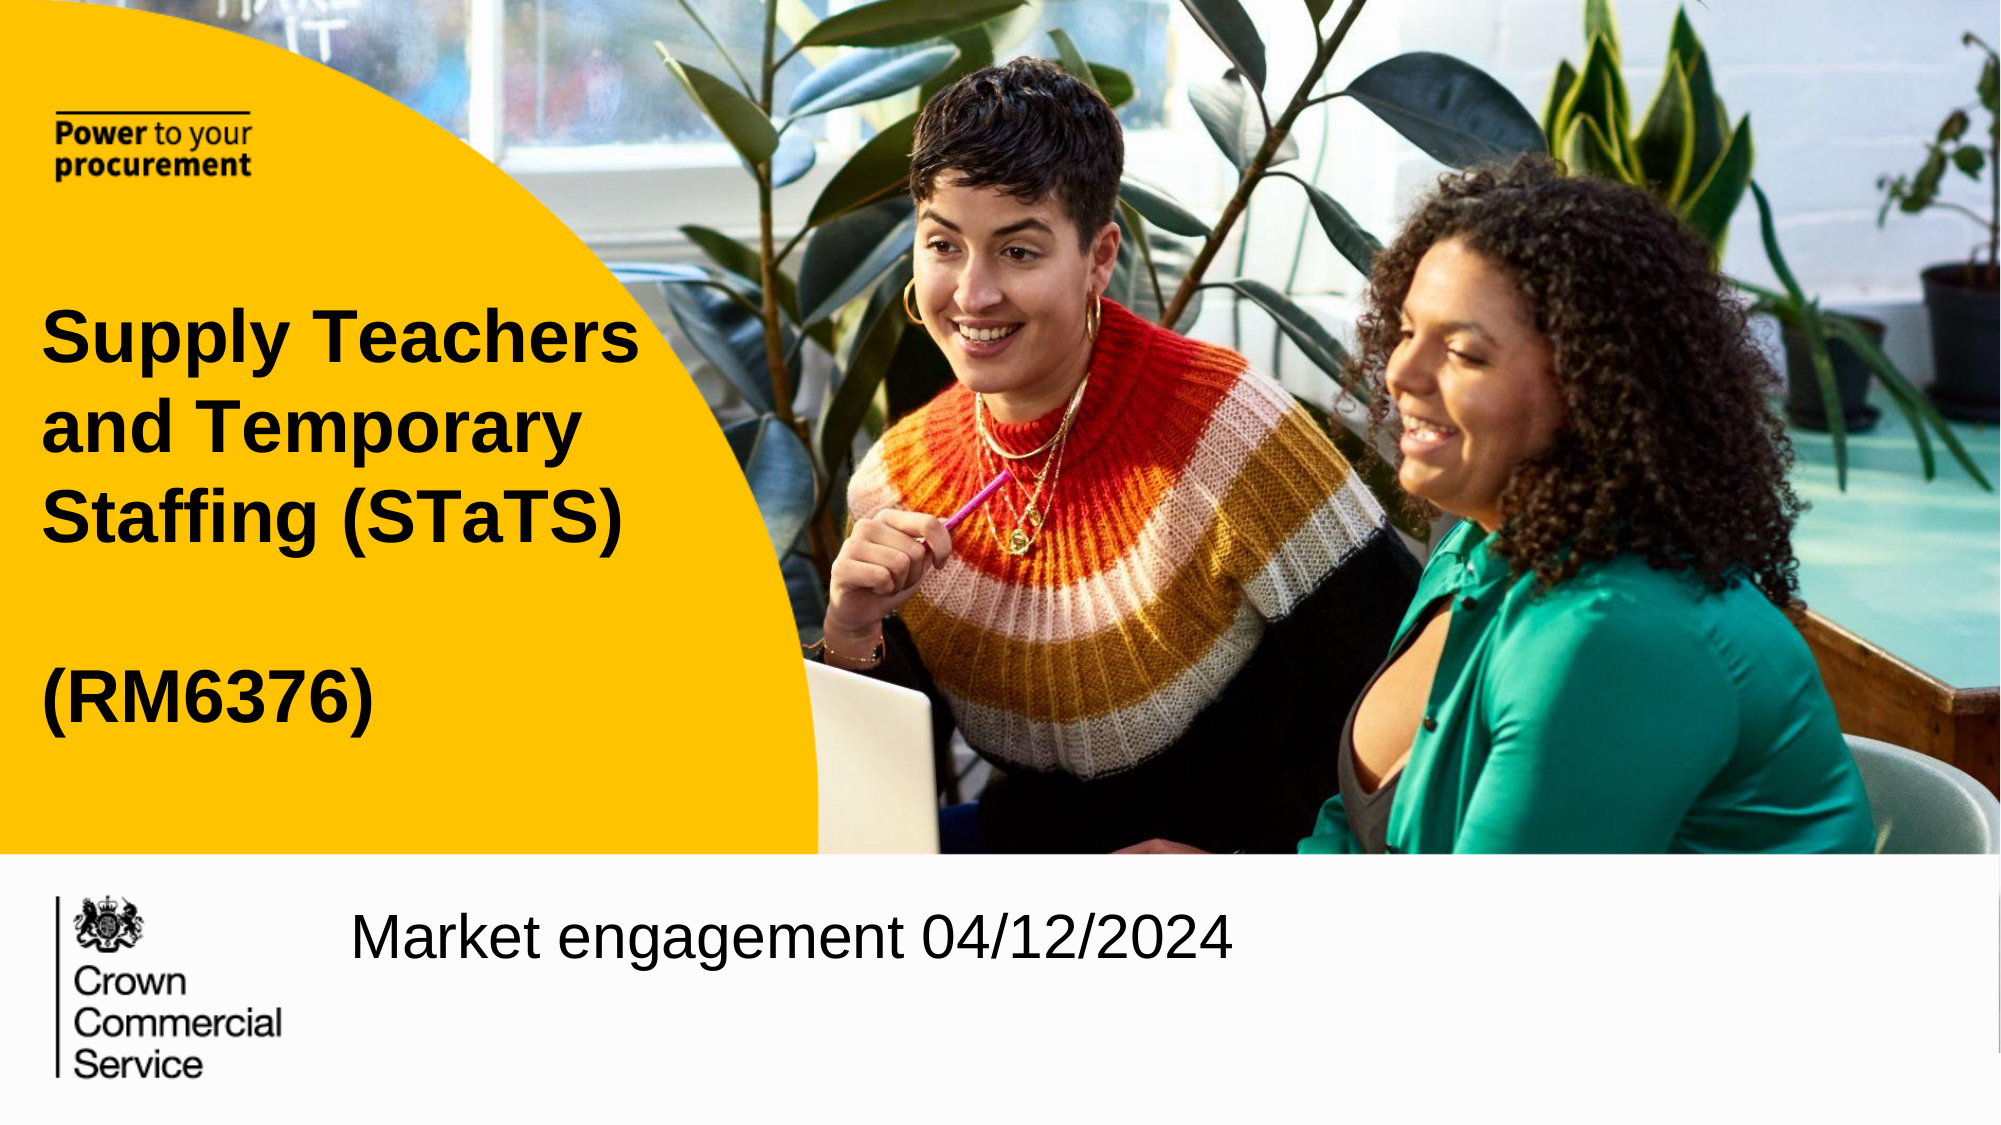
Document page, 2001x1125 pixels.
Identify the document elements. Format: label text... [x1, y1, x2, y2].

text_box Market engagement 04/12/2024 [350, 896, 1668, 1115]
text_box Supply Teachers and Temporary Staffing (STaTS) (RM6376) [41, 287, 659, 637]
